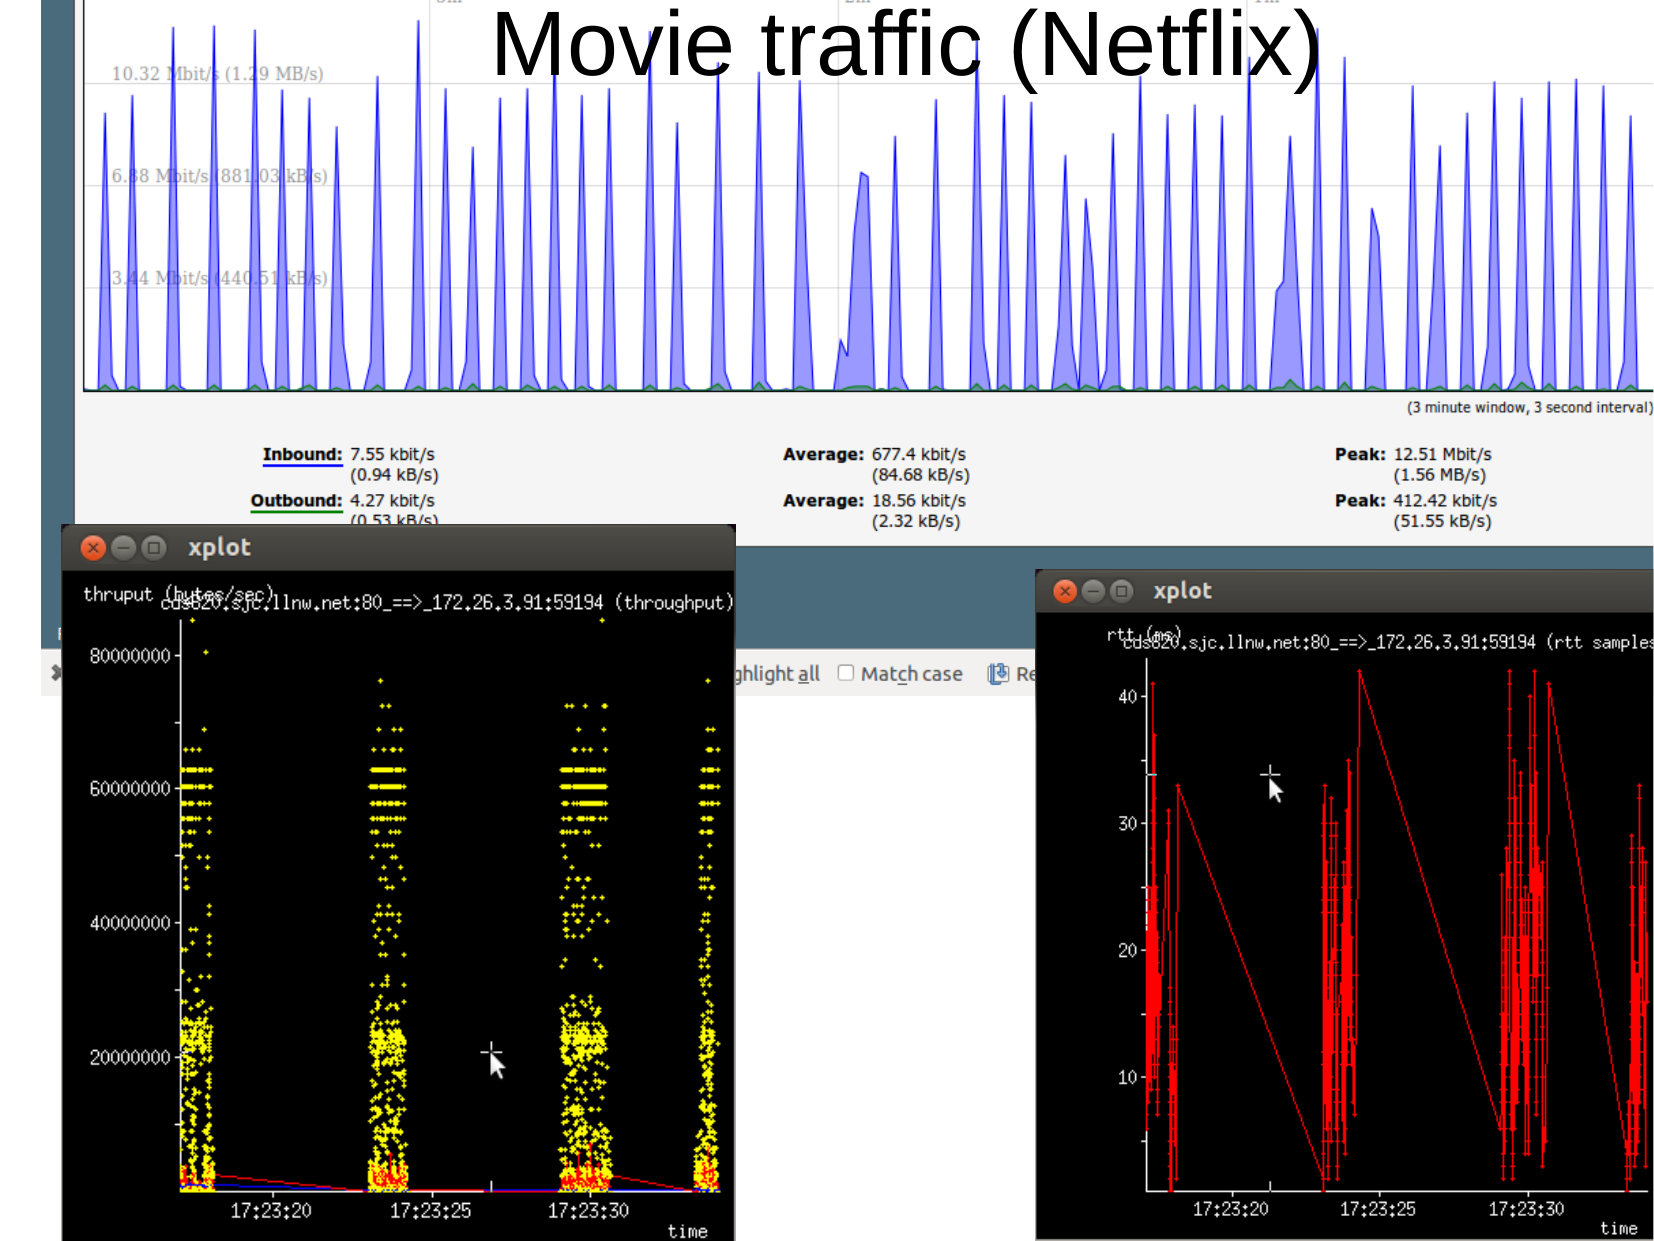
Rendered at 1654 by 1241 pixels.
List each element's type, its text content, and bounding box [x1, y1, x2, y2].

title Movie traffic (Netflix) [164, 0, 1653, 148]
picture [41, 0, 1654, 1241]
